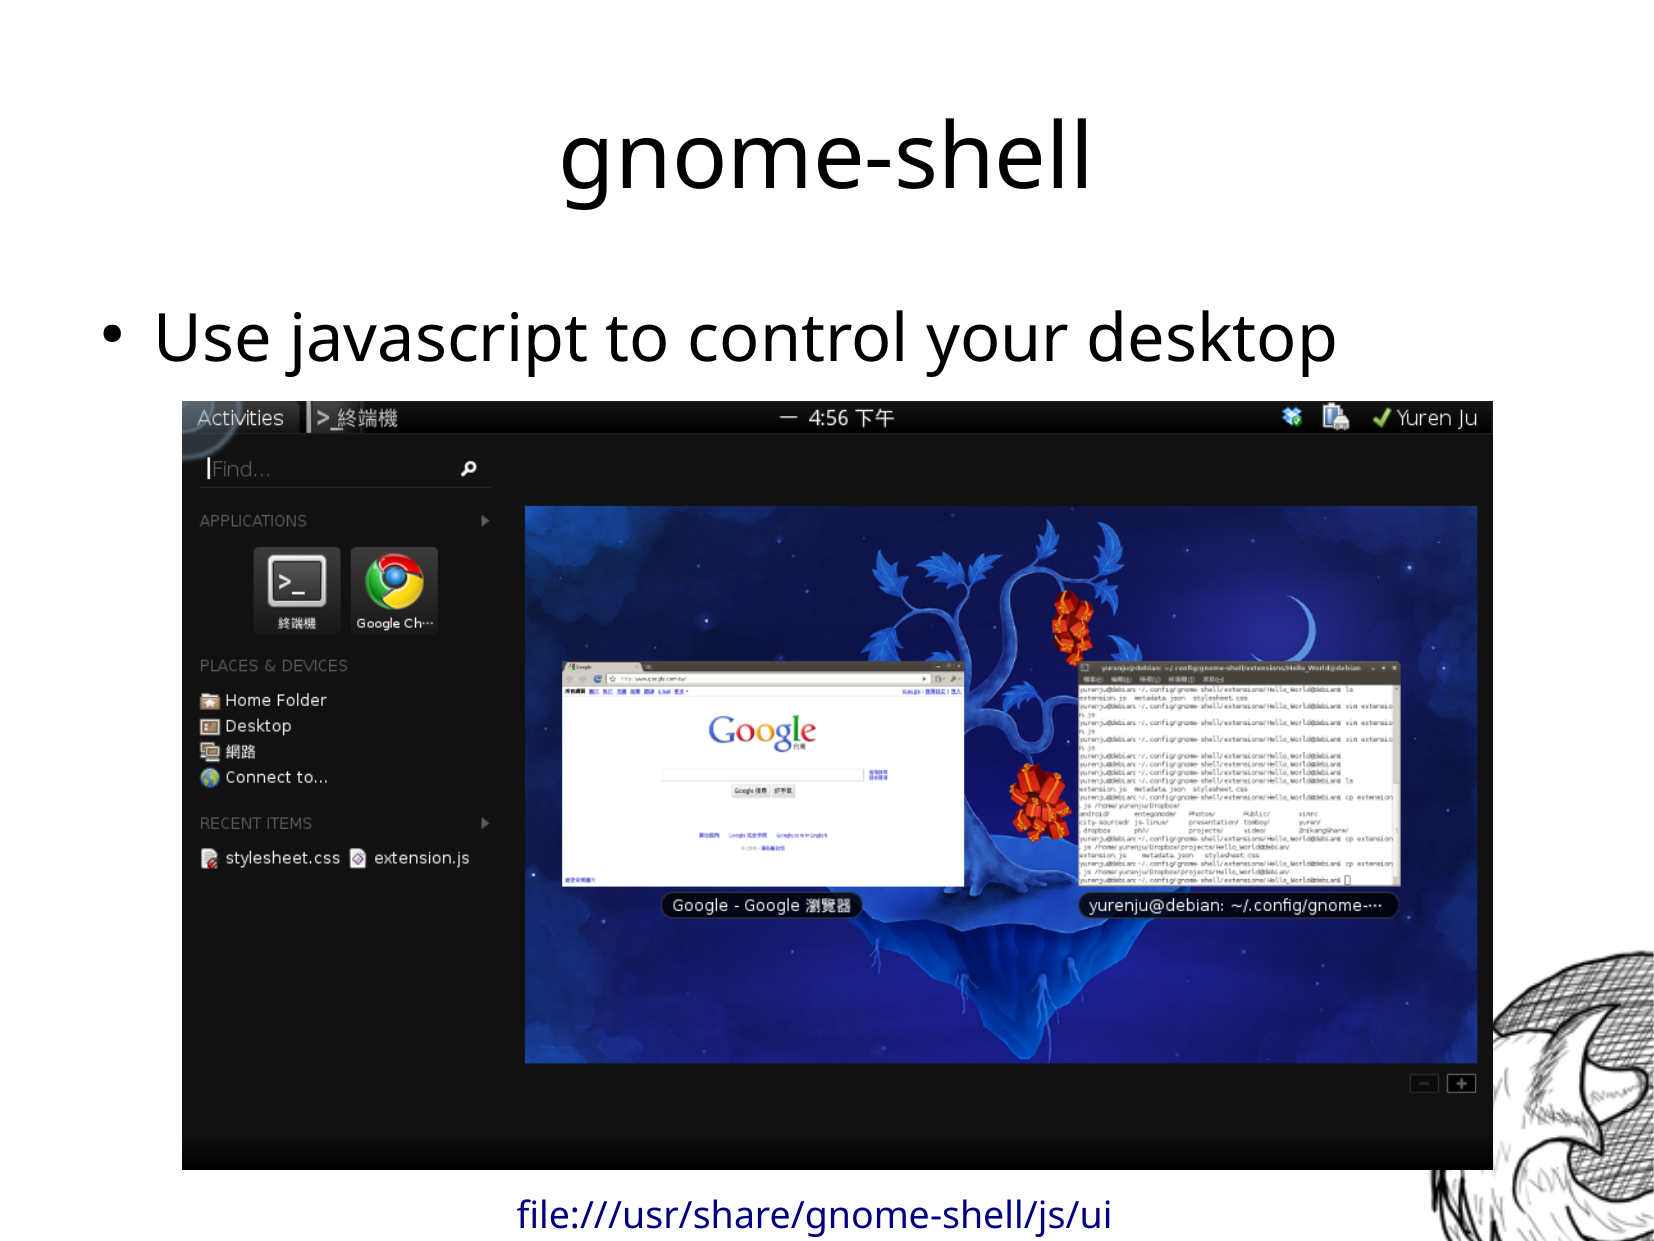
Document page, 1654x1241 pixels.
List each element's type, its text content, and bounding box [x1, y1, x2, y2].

picture [182, 401, 1654, 1241]
title gnome-shell [82, 56, 1571, 250]
text_box file:///usr/share/gnome-shell/js/ui [501, 1181, 1126, 1241]
list Use javascript to control your desktop [82, 290, 1571, 1109]
